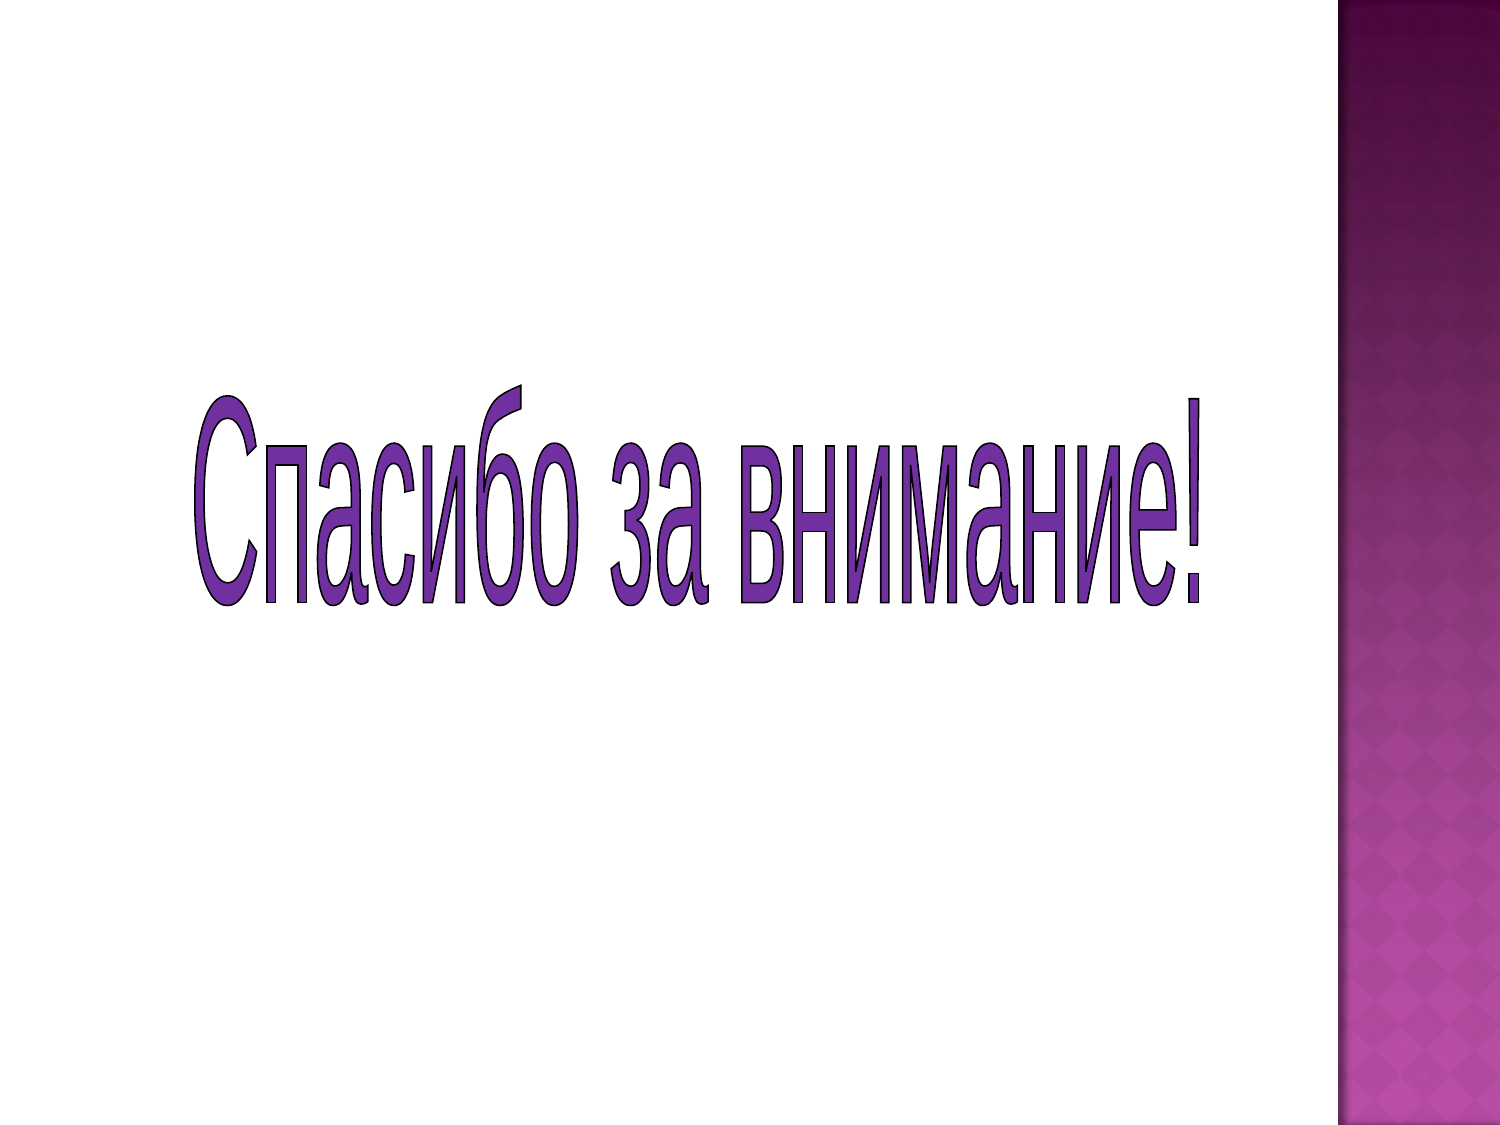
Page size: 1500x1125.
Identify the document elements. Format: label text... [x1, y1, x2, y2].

text_box Спасибо за внимание! [1024, 446, 1065, 603]
text_box Спасибо за внимание! [967, 443, 1018, 606]
text_box Спасибо за внимание! [793, 446, 835, 603]
text_box Спасибо за внимание! [847, 446, 889, 603]
text_box Спасибо за внимание! [1130, 443, 1176, 606]
text_box Спасибо за внимание! [267, 446, 307, 603]
text_box Спасибо за внимание! [902, 446, 957, 603]
text_box Спасибо за внимание! [371, 443, 415, 606]
text_box Спасибо за внимание! [194, 395, 257, 606]
text_box Спасибо за внимание! [1078, 446, 1120, 603]
text_box Спасибо за внимание! [531, 443, 578, 606]
text_box Спасибо за внимание! [611, 443, 651, 606]
text_box Спасибо за внимание! [741, 446, 783, 603]
text_box Спасибо за внимание! [423, 446, 465, 603]
picture [1337, 0, 1500, 1125]
text_box Спасибо за внимание! [657, 443, 709, 606]
text_box Спасибо за внимание! [1189, 398, 1199, 546]
text_box Спасибо за внимание! [317, 443, 368, 606]
text_box Спасибо за внимание! [476, 385, 524, 606]
